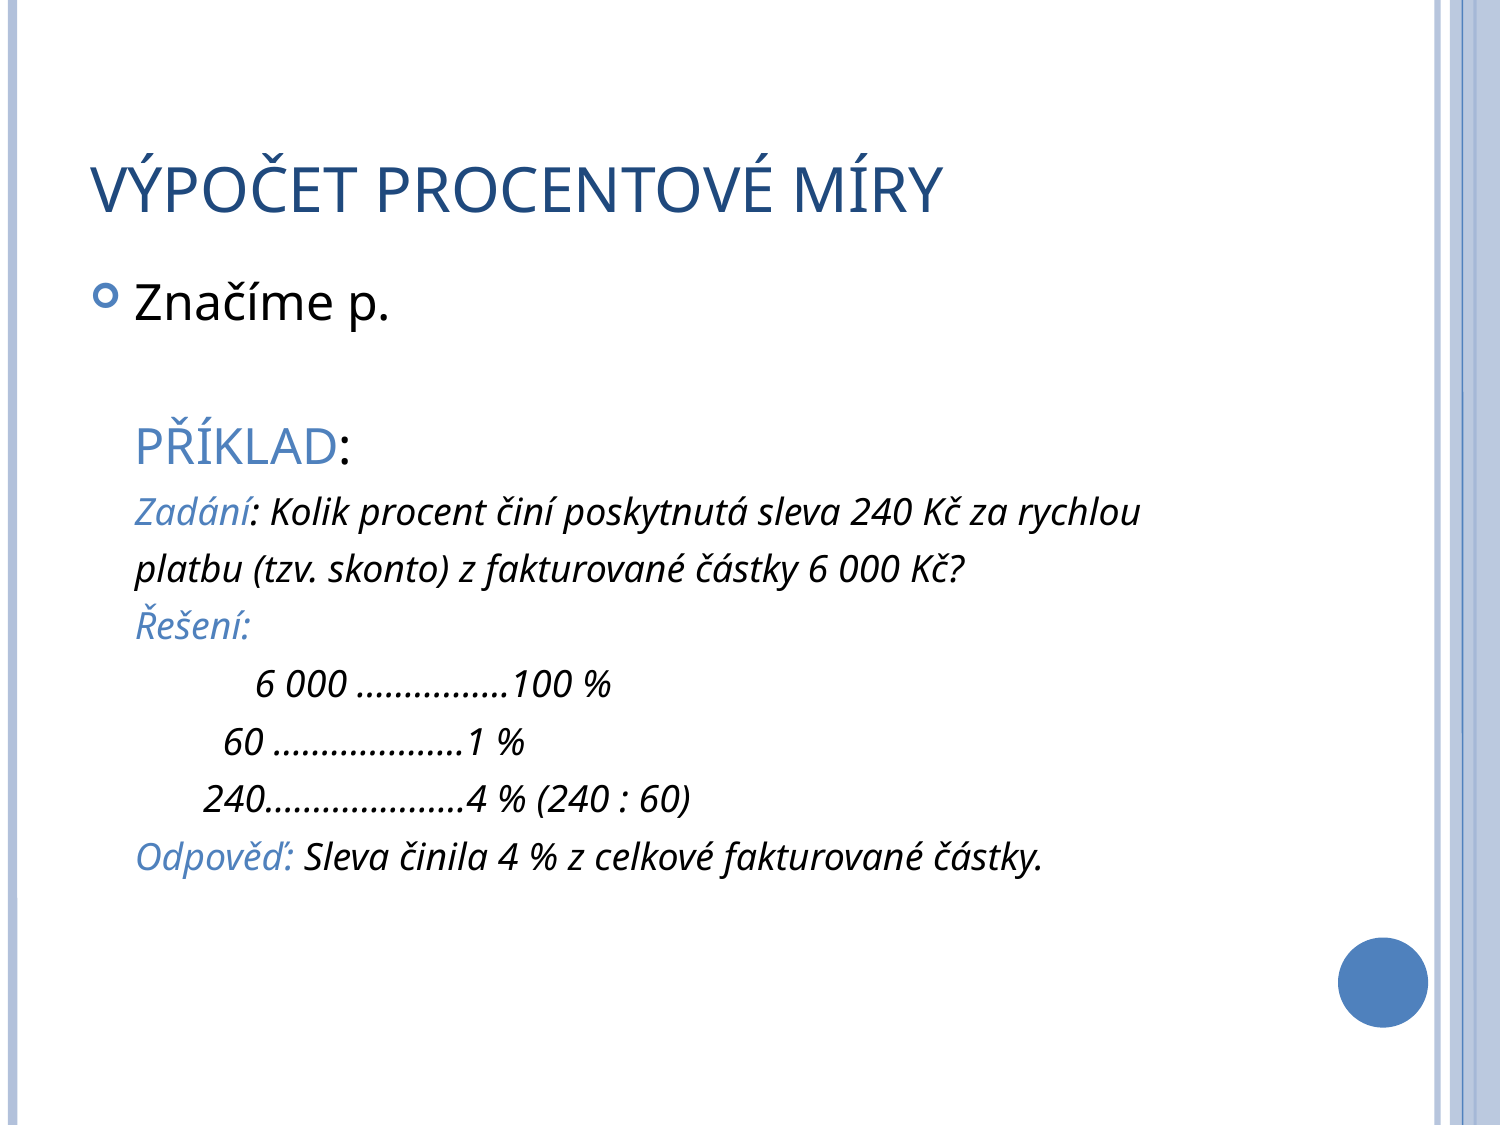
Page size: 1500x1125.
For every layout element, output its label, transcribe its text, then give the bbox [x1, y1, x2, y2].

list Značíme p. PŘÍKLAD: Zadání: Kolik procent činí poskytnutá sleva 240 Kč za rychlou platbu (tzv. skonto) z fakturované částky 6 000 Kč? Řešení: 6 000 …………….100 % 60 ………………..1 % 240………………...4 % (240 : 60) Odpověď: Sleva činila 4 % z celkové fakturované částky. [75, 262, 1300, 1062]
title Výpočet procentové míry [75, 45, 1300, 233]
